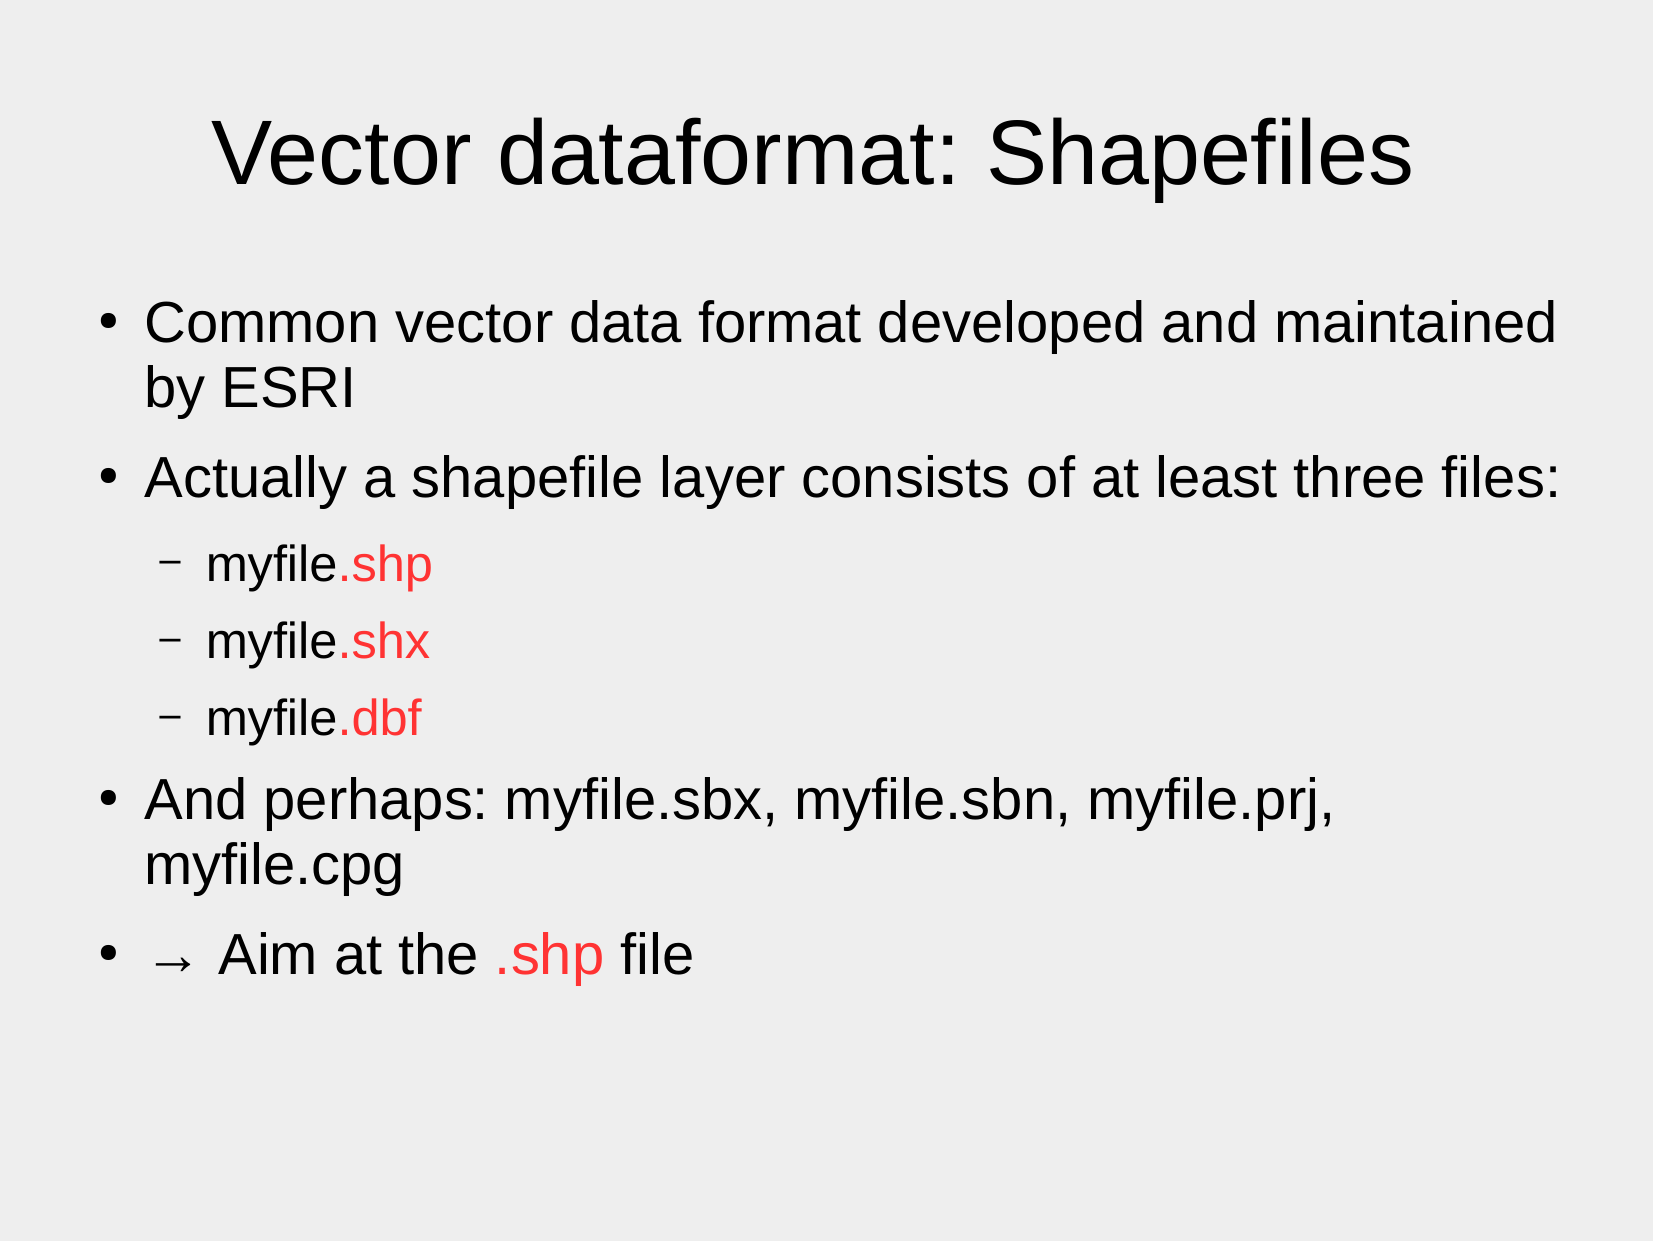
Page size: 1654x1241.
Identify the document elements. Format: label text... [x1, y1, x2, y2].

title Vector dataformat: Shapefiles [82, 49, 1571, 257]
list Common vector data format developed and maintained by ESRI Actually a shapefile layer consists of at least three files: myfile.shp myfile.shx myfile.dbf And perhaps: myfile.sbx, myfile.sbn, myfile.prj, myfile.cpg → Aim at the .shp file [82, 290, 1571, 1010]
